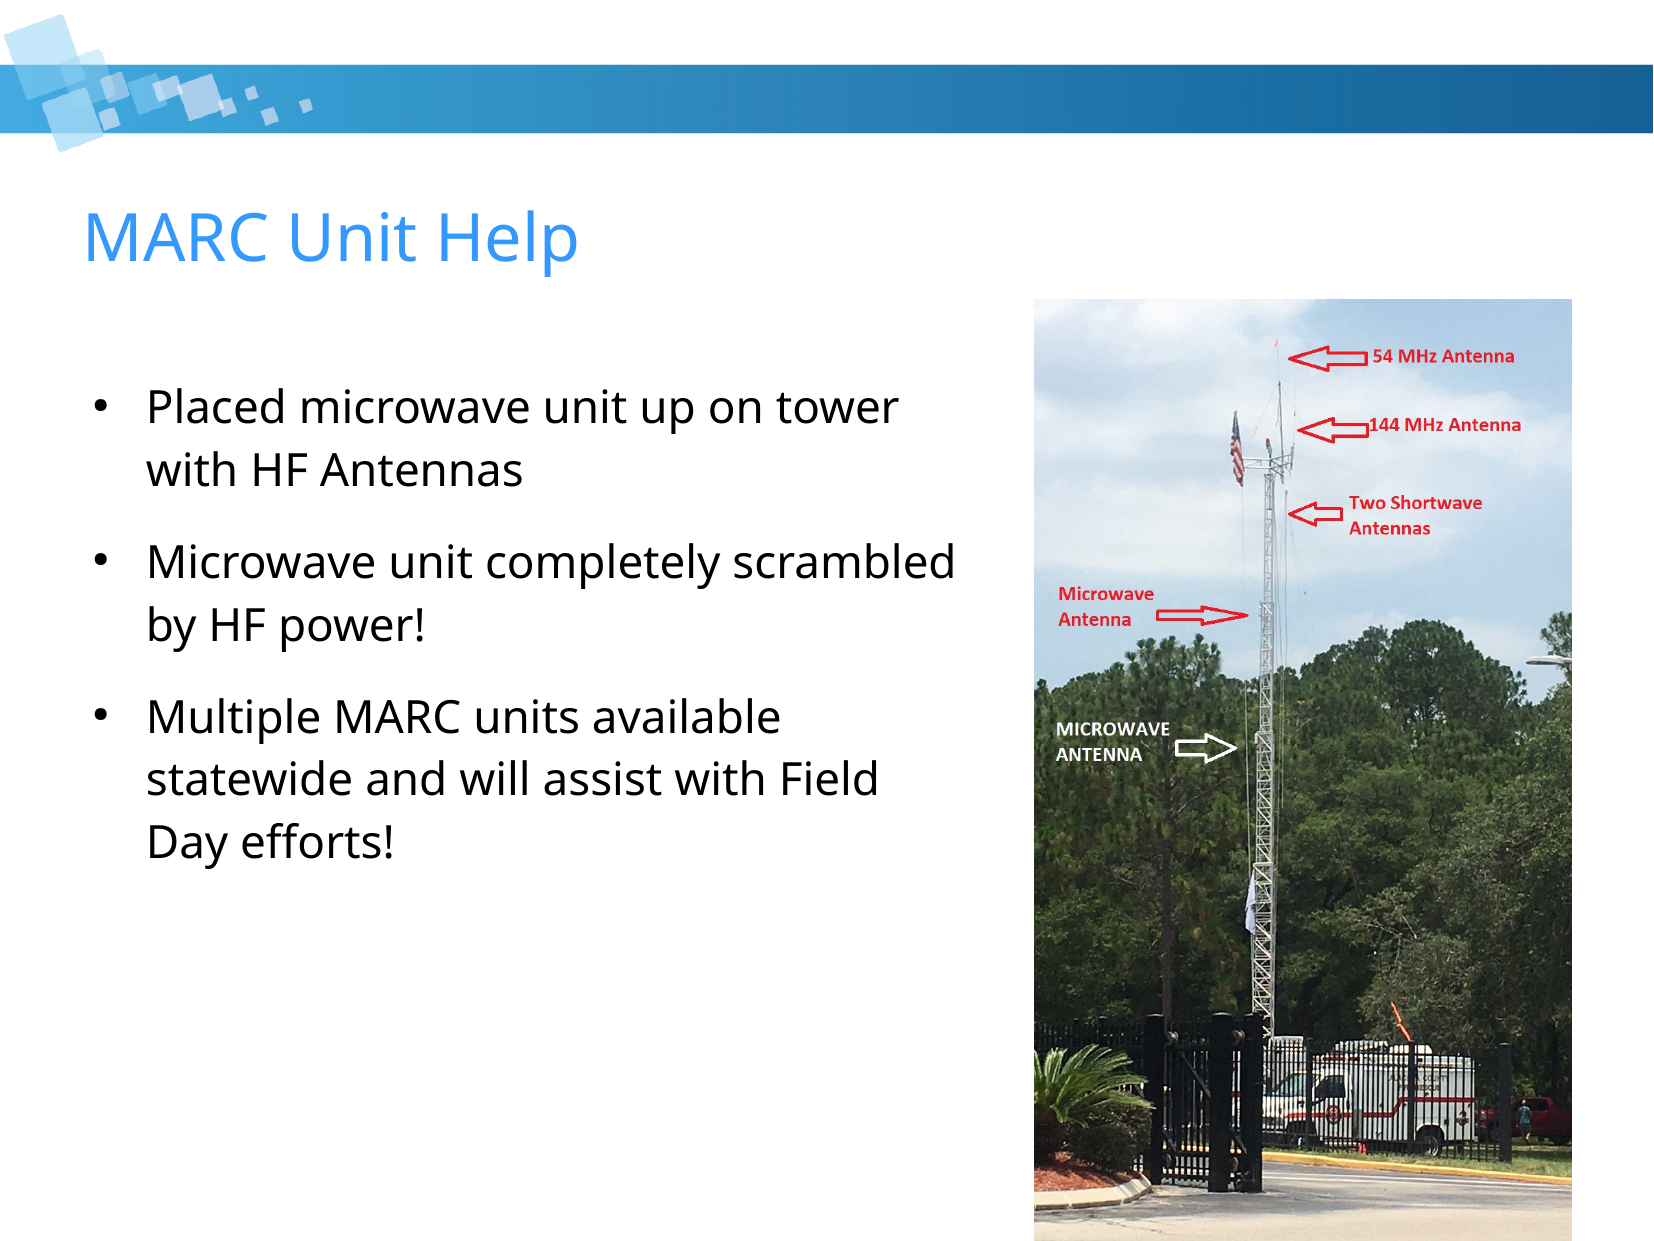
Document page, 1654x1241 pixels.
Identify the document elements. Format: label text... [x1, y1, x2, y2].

picture [0, 0, 1653, 1241]
title MARC Unit Help [82, 132, 1571, 340]
list Placed microwave unit up on tower with HF Antennas Microwave unit completely scrambled by HF power! Multiple MARC units available statewide and will assist with Field Day efforts! [75, 375, 968, 1095]
